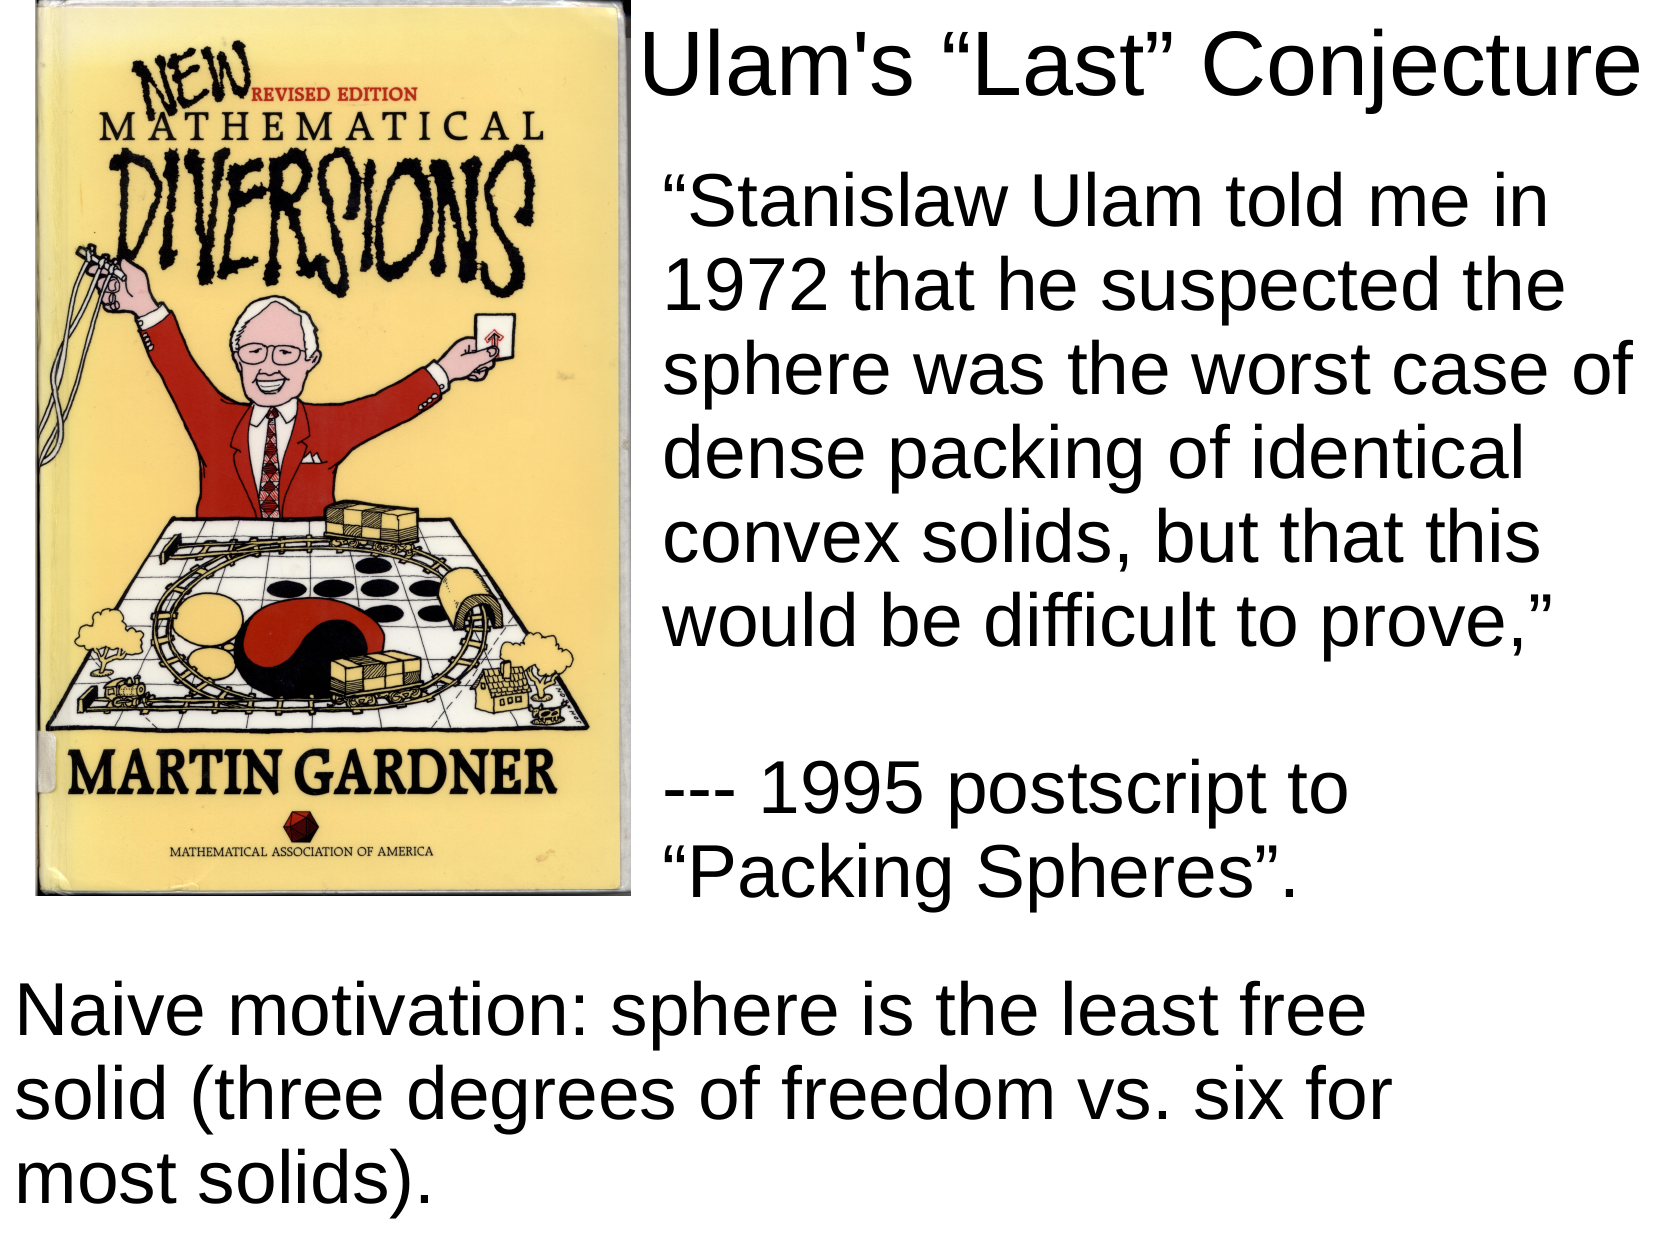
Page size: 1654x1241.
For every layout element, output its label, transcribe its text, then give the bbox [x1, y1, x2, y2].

text_box Ulam's “Last” Conjecture [623, 5, 1654, 226]
text_box Naive motivation: sphere is the least free solid (three degrees of freedom vs. six for most solids). [0, 960, 1561, 1231]
text_box “Stanislaw Ulam told me in 1972 that he suspected the sphere was the worst case of dense packing of identical convex solids, but that this would be difficult to prove,” --- 1995 postscript to “Packing Spheres”. [648, 226, 1650, 922]
picture [35, 0, 631, 896]
